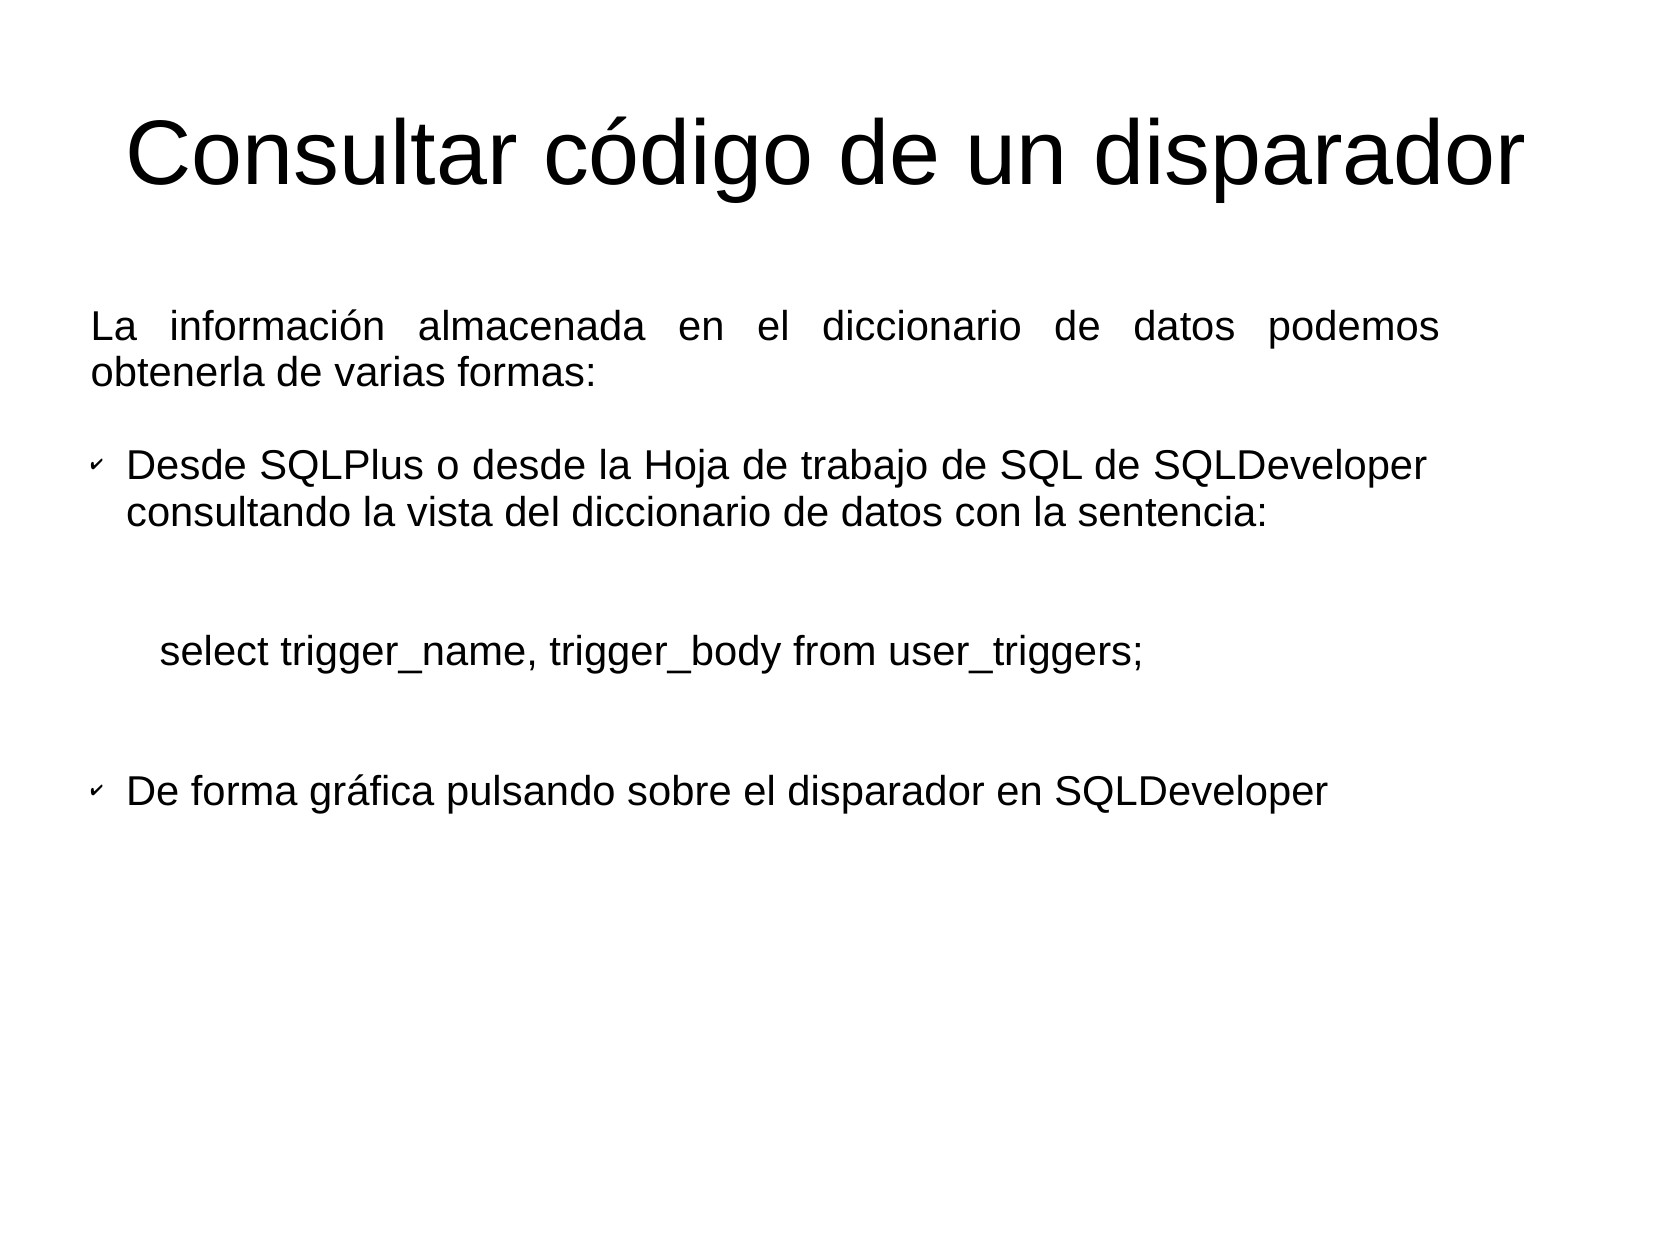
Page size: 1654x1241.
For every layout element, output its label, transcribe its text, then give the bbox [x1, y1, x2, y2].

title Consultar código de un disparador [82, 49, 1571, 257]
text_box La información almacenada en el diccionario de datos podemos obtenerla de varias formas: Desde SQLPlus o desde la Hoja de trabajo de SQL de SQLDeveloper consultando la vista del diccionario de datos con la sentencia: select trigger_name, trigger_body from user_triggers; De forma gráfica pulsando sobre el disparador en SQLDeveloper [75, 295, 1465, 872]
